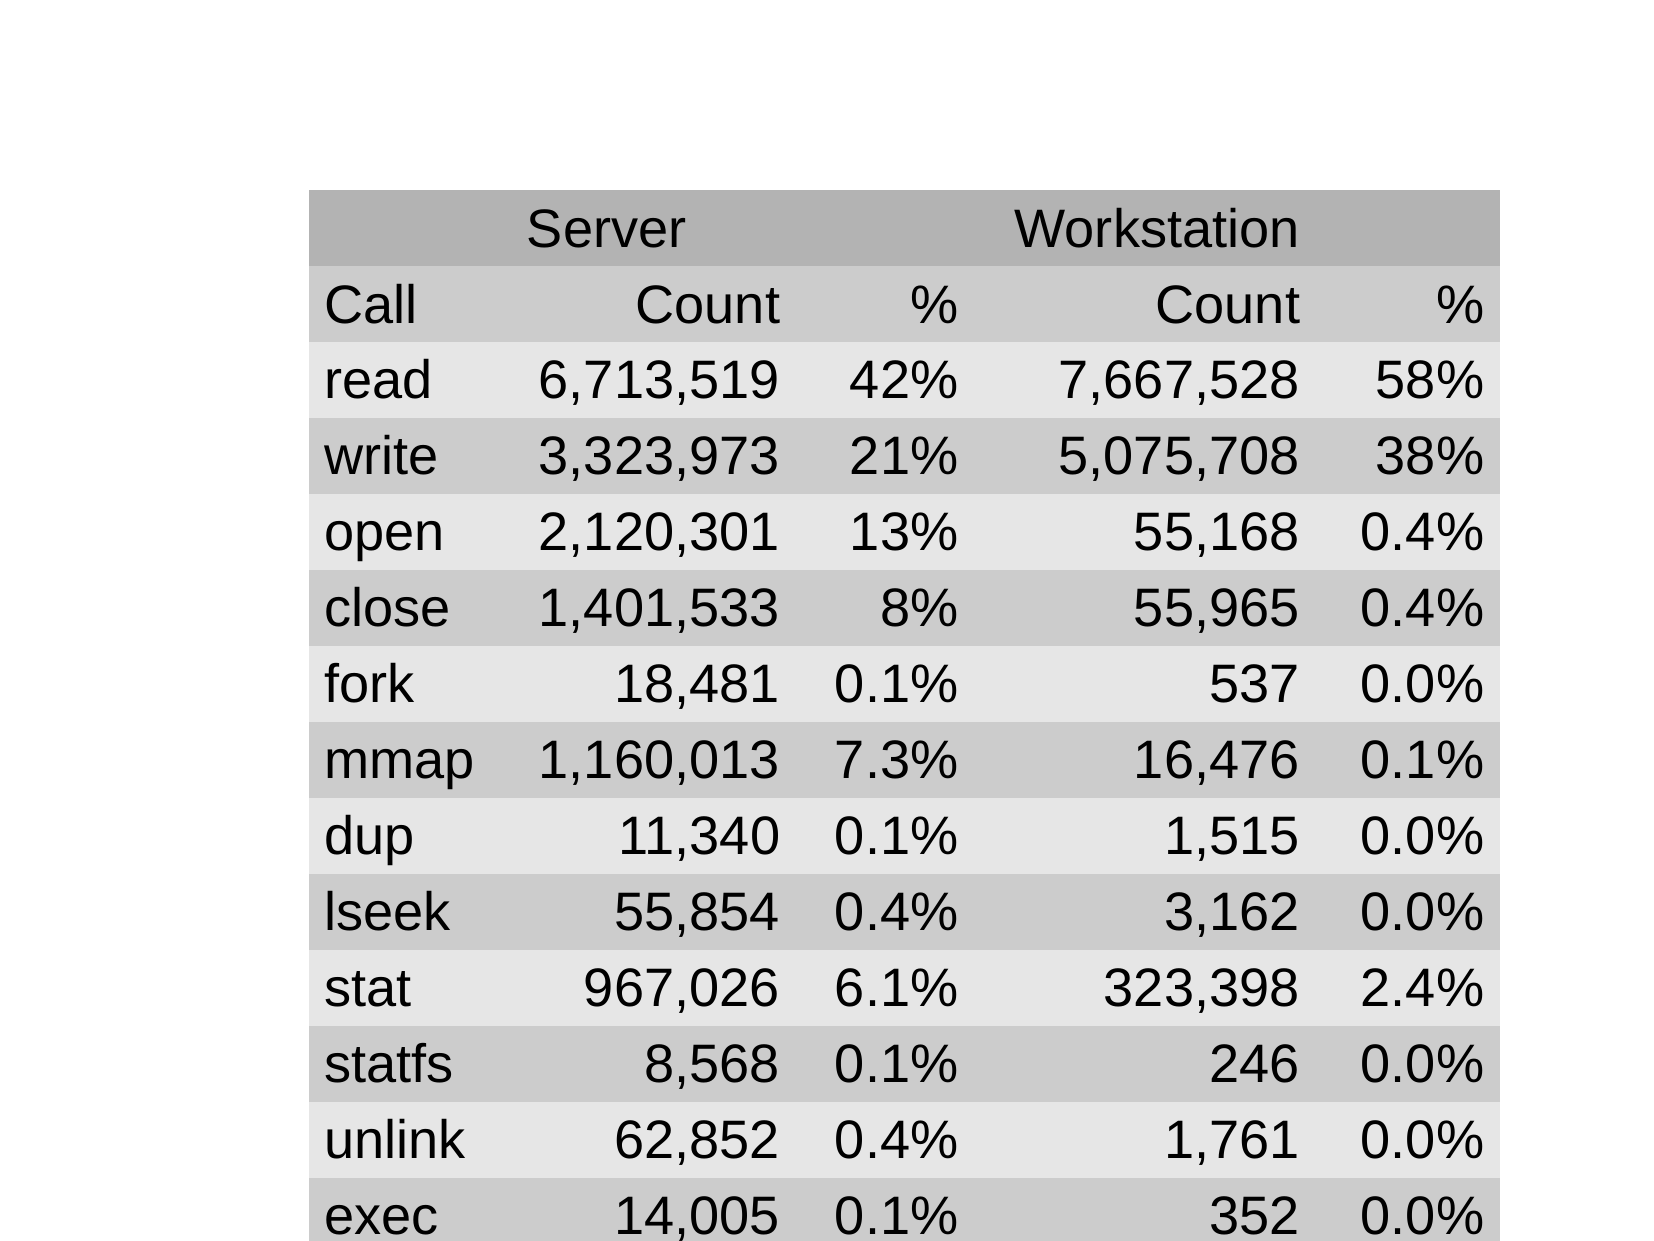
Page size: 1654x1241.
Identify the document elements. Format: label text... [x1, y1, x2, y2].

table_cell 1,160,013 [512, 722, 796, 798]
table_header Server [512, 190, 796, 266]
table_cell 323,398 [974, 950, 1316, 1026]
table_cell open [309, 494, 512, 570]
table_cell 0.4% [796, 874, 974, 950]
table_cell 21% [796, 418, 974, 494]
table_cell 537 [974, 646, 1316, 722]
table_cell 55,854 [512, 874, 796, 950]
table_cell 3,162 [974, 874, 1316, 950]
table_cell 352 [974, 1178, 1316, 1241]
table_header Workstation [974, 190, 1316, 266]
table_cell Call [309, 266, 512, 342]
table_cell 2.4% [1316, 950, 1500, 1026]
table_header [1316, 190, 1500, 266]
table_cell % [1316, 266, 1500, 342]
table_cell 0.0% [1316, 1102, 1500, 1178]
table_cell 246 [974, 1026, 1316, 1102]
table_cell 55,965 [974, 570, 1316, 646]
table_cell stat [309, 950, 512, 1026]
table_cell 7,667,528 [974, 342, 1316, 418]
table_cell 0.0% [1316, 798, 1500, 874]
table_cell 58% [1316, 342, 1500, 418]
table_cell Count [512, 266, 796, 342]
table_cell Count [974, 266, 1316, 342]
table_cell 0.0% [1316, 646, 1500, 722]
table_cell read [309, 342, 512, 418]
table_cell exec [309, 1178, 512, 1241]
table_cell 0.1% [796, 798, 974, 874]
table_cell 2,120,301 [512, 494, 796, 570]
table_cell 0.1% [1316, 722, 1500, 798]
table_cell 1,515 [974, 798, 1316, 874]
table_cell 14,005 [512, 1178, 796, 1241]
table_cell statfs [309, 1026, 512, 1102]
table_cell 0.4% [1316, 494, 1500, 570]
table_cell dup [309, 798, 512, 874]
table_cell close [309, 570, 512, 646]
table_cell 38% [1316, 418, 1500, 494]
table_cell 62,852 [512, 1102, 796, 1178]
table_cell 6.1% [796, 950, 974, 1026]
table_cell 0.1% [796, 1026, 974, 1102]
table_cell 13% [796, 494, 974, 570]
table_cell write [309, 418, 512, 494]
table_cell 18,481 [512, 646, 796, 722]
table_cell 0.1% [796, 1178, 974, 1241]
table_cell 0.0% [1316, 1178, 1500, 1241]
table_cell 0.4% [1316, 570, 1500, 646]
table_cell 6,713,519 [512, 342, 796, 418]
table_header [309, 190, 512, 266]
table_cell 0.4% [796, 1102, 974, 1178]
table_cell 0.0% [1316, 874, 1500, 950]
table_cell 3,323,973 [512, 418, 796, 494]
table_cell 0.0% [1316, 1026, 1500, 1102]
table_cell 7.3% [796, 722, 974, 798]
table_cell 0.1% [796, 646, 974, 722]
table_header [796, 190, 974, 266]
table_cell 55,168 [974, 494, 1316, 570]
table_cell 8% [796, 570, 974, 646]
table_cell mmap [309, 722, 512, 798]
table_cell 967,026 [512, 950, 796, 1026]
table_cell fork [309, 646, 512, 722]
table_cell unlink [309, 1102, 512, 1178]
table_cell lseek [309, 874, 512, 950]
table_cell 16,476 [974, 722, 1316, 798]
table_cell 8,568 [512, 1026, 796, 1102]
table_cell 11,340 [512, 798, 796, 874]
table_cell 1,761 [974, 1102, 1316, 1178]
table_cell % [796, 266, 974, 342]
table_cell 1,401,533 [512, 570, 796, 646]
table_cell 42% [796, 342, 974, 418]
table_cell 5,075,708 [974, 418, 1316, 494]
